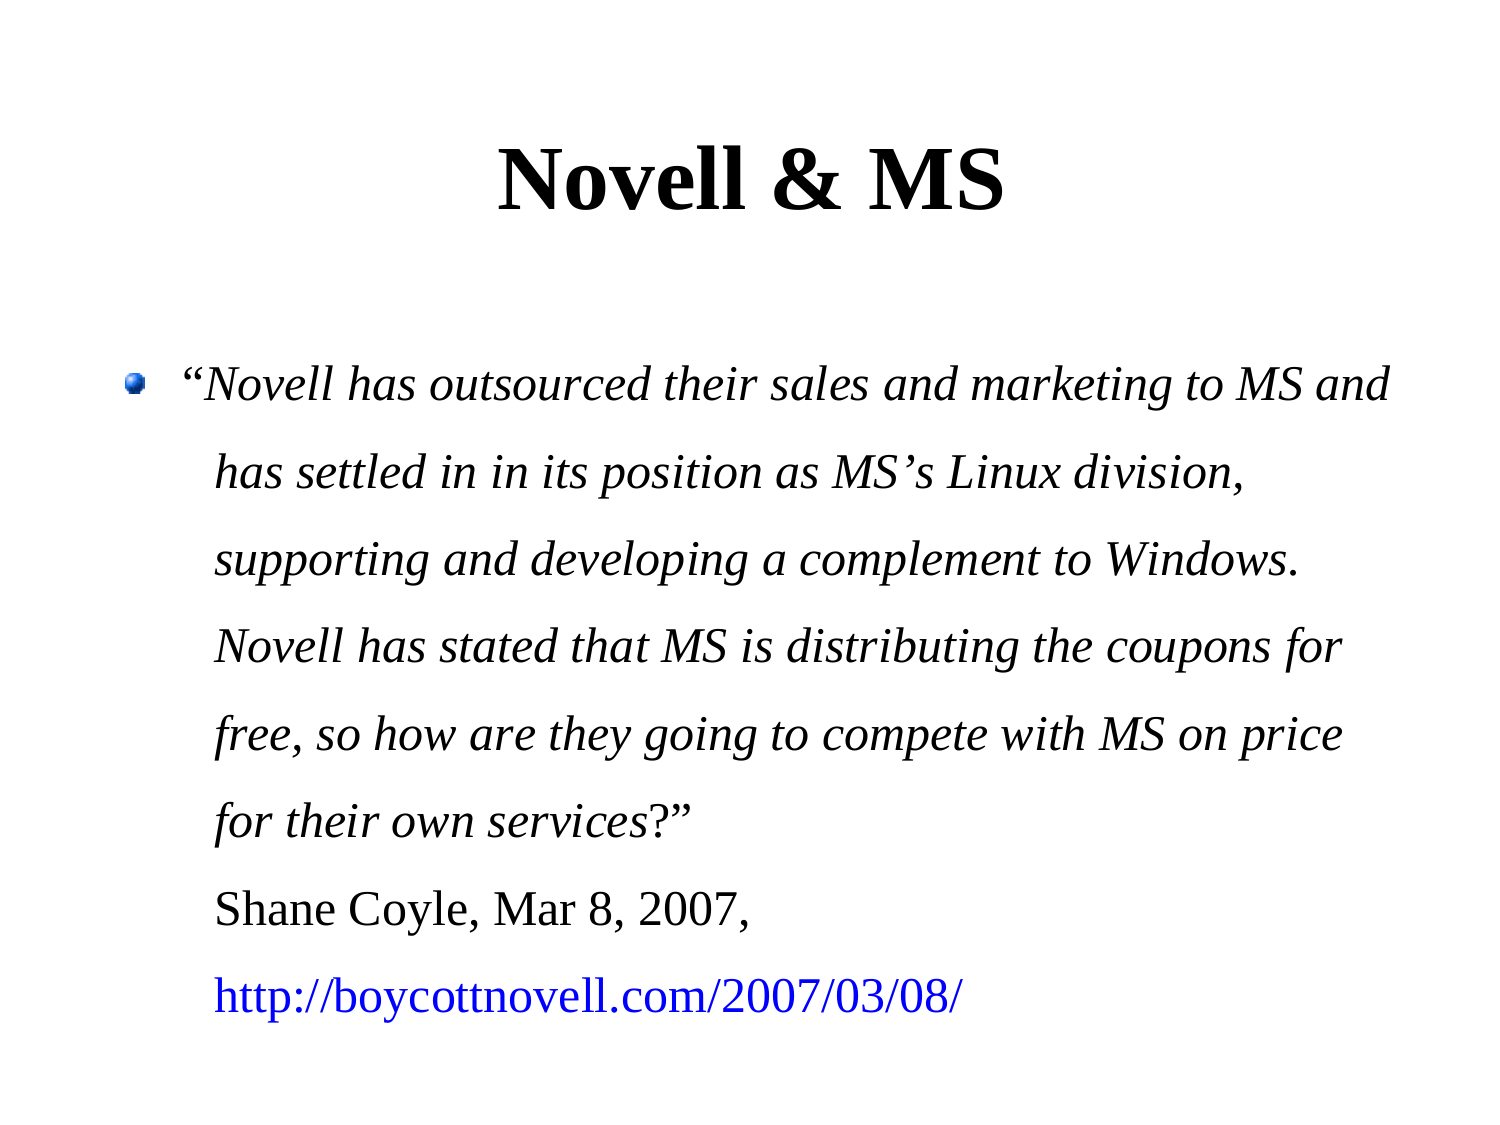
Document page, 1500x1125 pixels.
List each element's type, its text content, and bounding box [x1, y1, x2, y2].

title Novell & MS [87, 52, 1416, 307]
text_box “Novell has outsourced their sales and marketing to MS and has settled in in its position as MS’s Linux division, supporting and developing a complement to Windows. Novell has stated that MS is distributing the coupons for free, so how are they going to compete with MS on price for their own services?” Shane Coyle, Mar 8, 2007, http://boycottnovell.com/2007/03/08/ [110, 316, 1427, 944]
